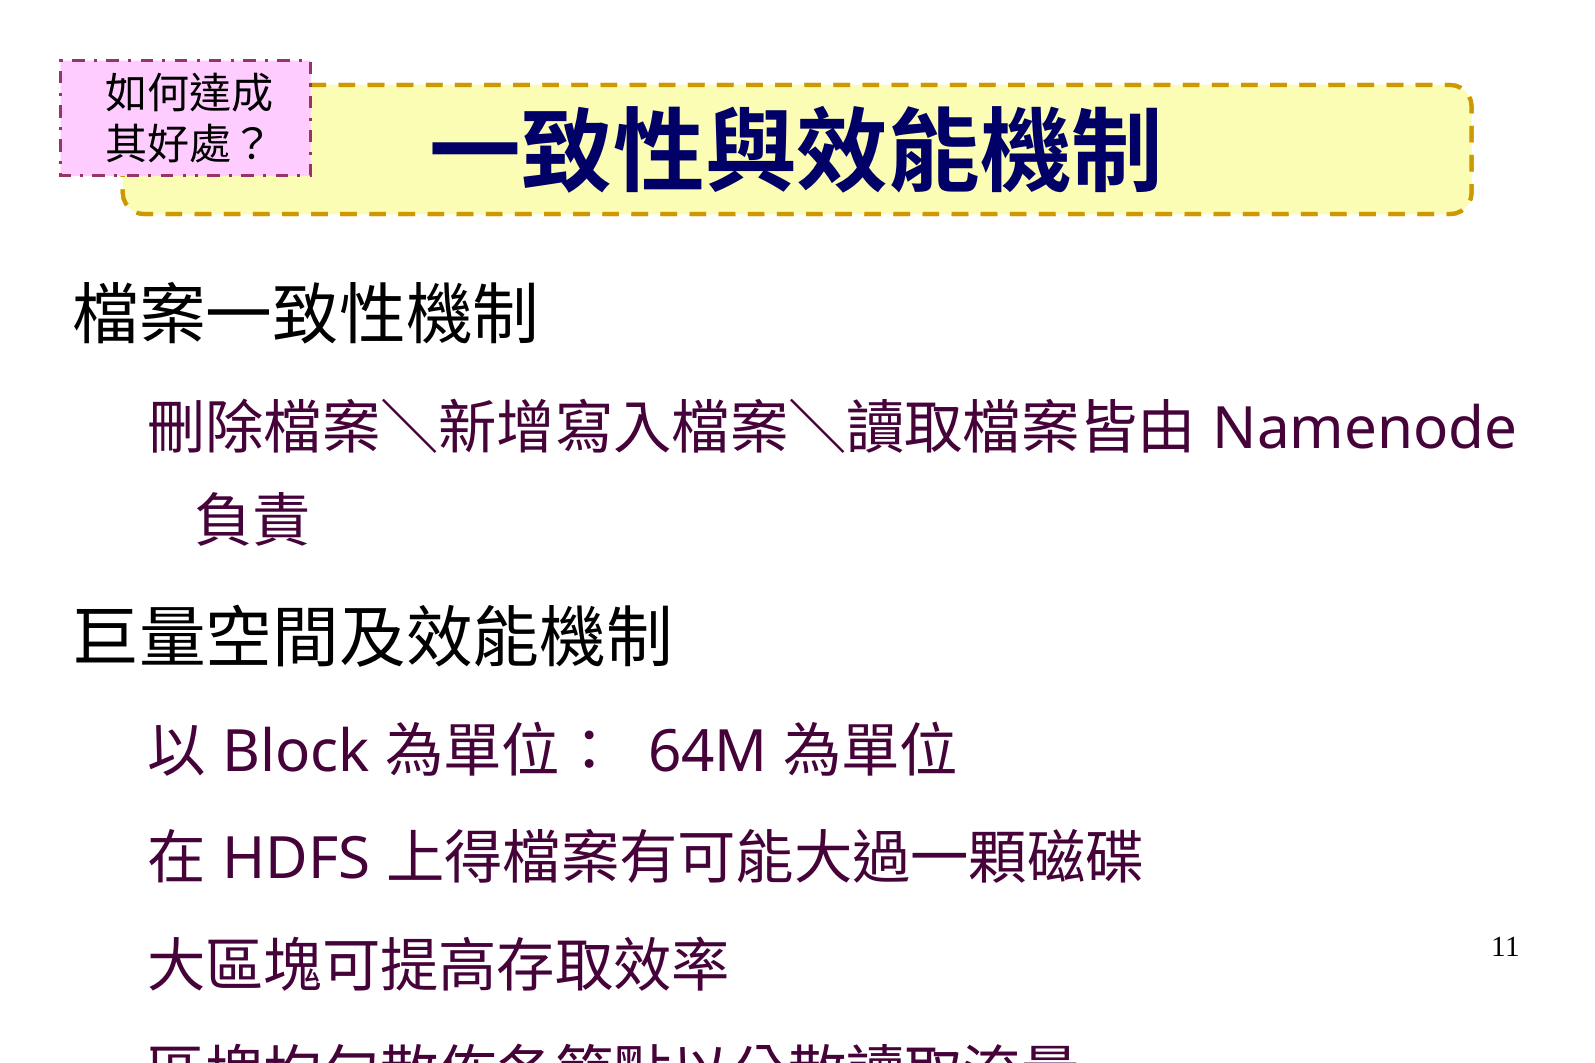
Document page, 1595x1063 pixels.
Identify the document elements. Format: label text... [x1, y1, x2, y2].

list 檔案一致性機制 刪除檔案＼新增寫入檔案＼讀取檔案皆由Namenode負責 巨量空間及效能機制 以Block為單位： 64M為單位 在HDFS上得檔案有可能大過一顆磁碟 大區塊可提高存取效率 區塊均勻散佈各節點以分散讀取流量 [57, 243, 1536, 986]
text_box 如何達成 其好處？ [58, 58, 321, 176]
title 一致性與效能機制 [169, 82, 1425, 208]
